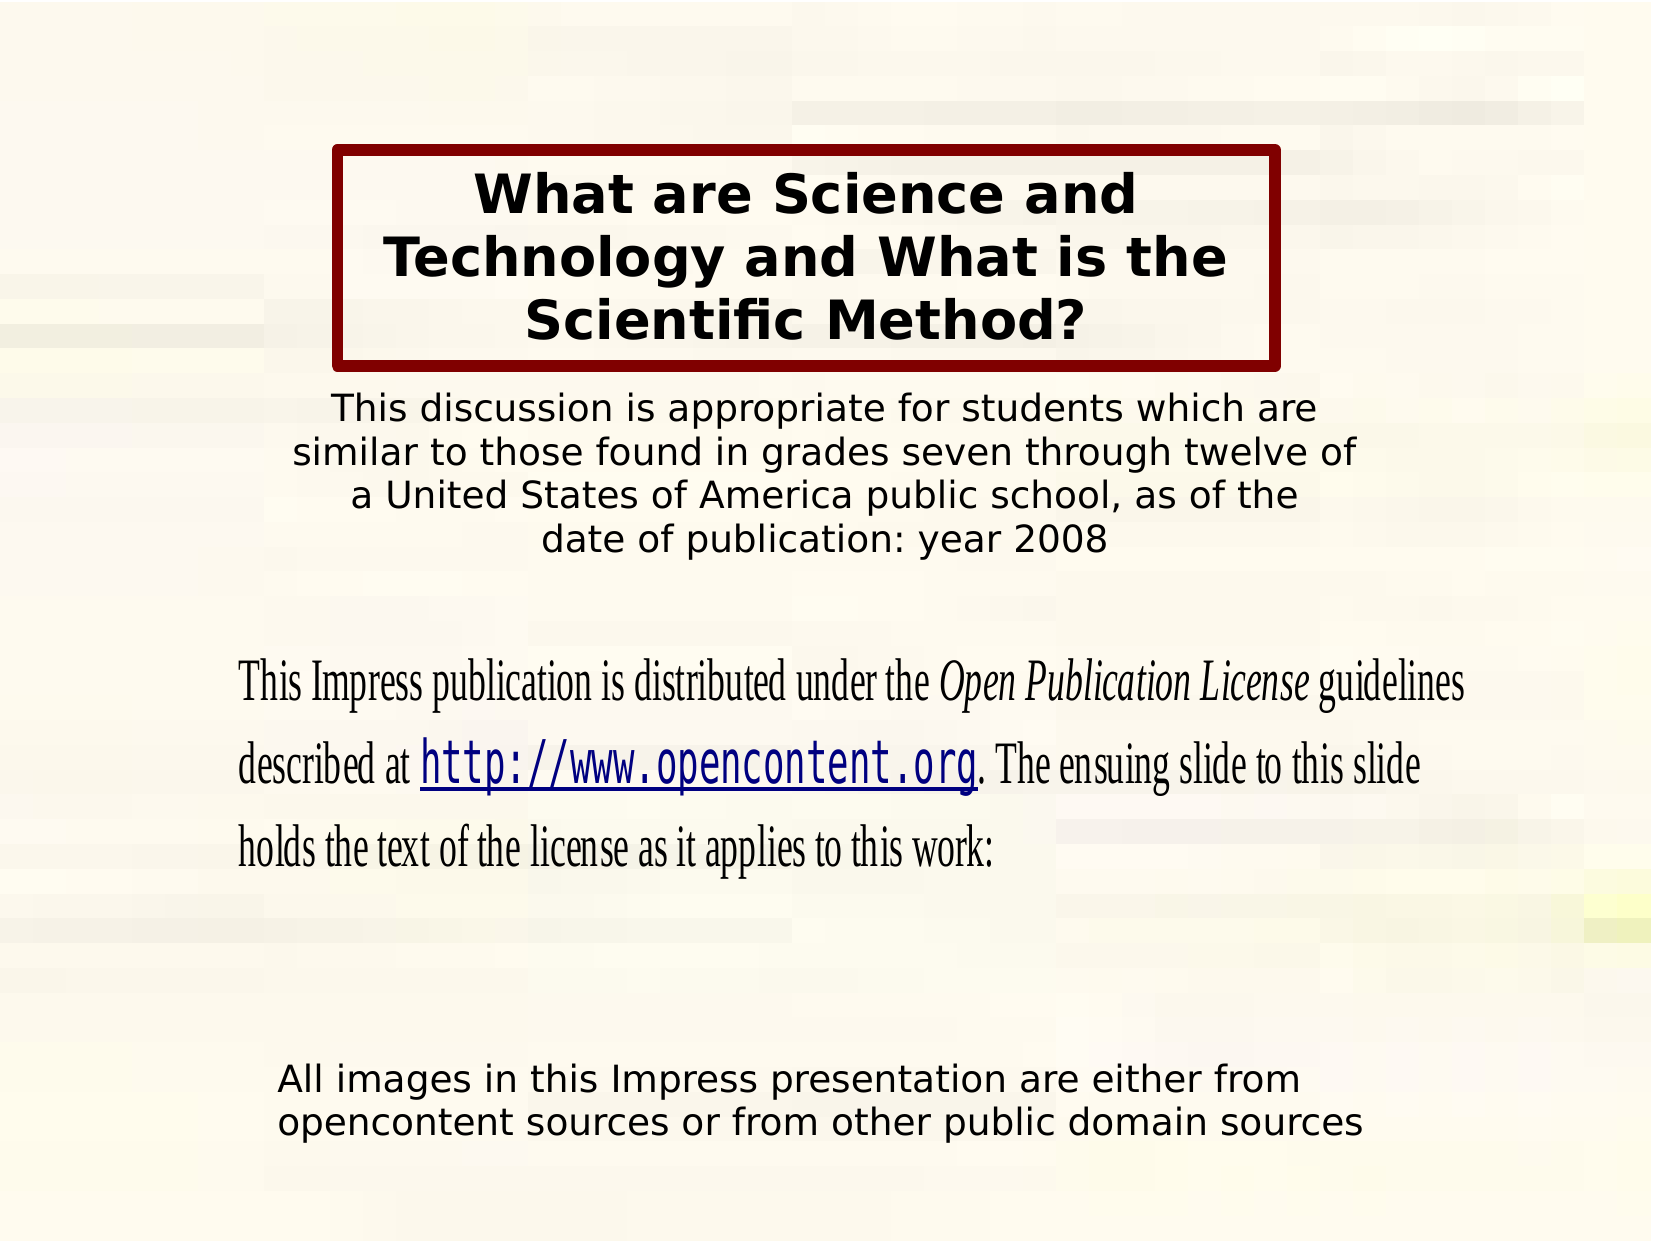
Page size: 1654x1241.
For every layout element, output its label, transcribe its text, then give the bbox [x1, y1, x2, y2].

text_box What are Science and Technology and What is the Scientific Method? [337, 150, 1276, 366]
picture [0, 2, 1651, 1241]
chart [237, 632, 1464, 997]
text_box This discussion is appropriate for students which are similar to those found in grades seven through twelve of a United States of America public school, as of the date of publication: year 2008 [262, 379, 1388, 569]
text_box All images in this Impress presentation are either from opencontent sources or from other public domain sources [262, 1050, 1463, 1152]
